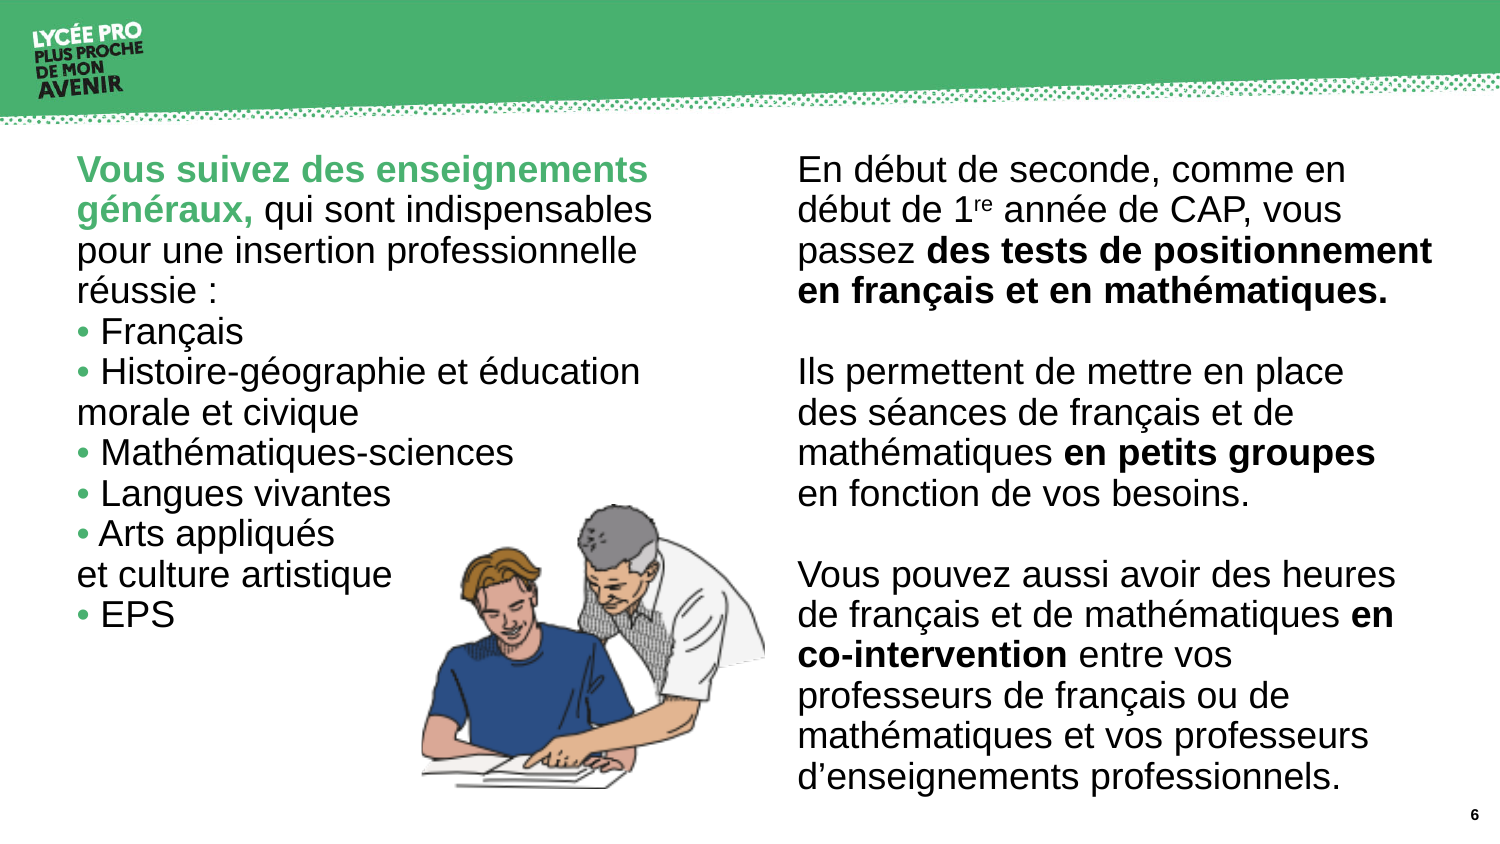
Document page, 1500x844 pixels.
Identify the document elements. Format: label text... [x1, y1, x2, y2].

slide_number <numéro> [1257, 784, 1480, 844]
title Vous suivez des enseignements généraux, qui sont indispensables pour une insertion professionnelle réussie : • Français • Histoire-géographie et éducation morale et civique • Mathématiques-sciences • Langues vivantes • Arts appliqués et culture artistique • EPS [76, 150, 691, 785]
text_box En début de seconde, comme en début de 1re année de CAP, vous passez des tests de positionnement en français et en mathématiques. Ils permettent de mettre en place des séances de français et de mathématiques en petits groupes en fonction de vos besoins. Vous pouvez aussi avoir des heures de français et de mathématiques en co-intervention entre vos professeurs de français ou de mathématiques et vos professeurs d’enseignements professionnels. [797, 150, 1436, 785]
picture [421, 504, 765, 789]
picture [0, 0, 1500, 125]
